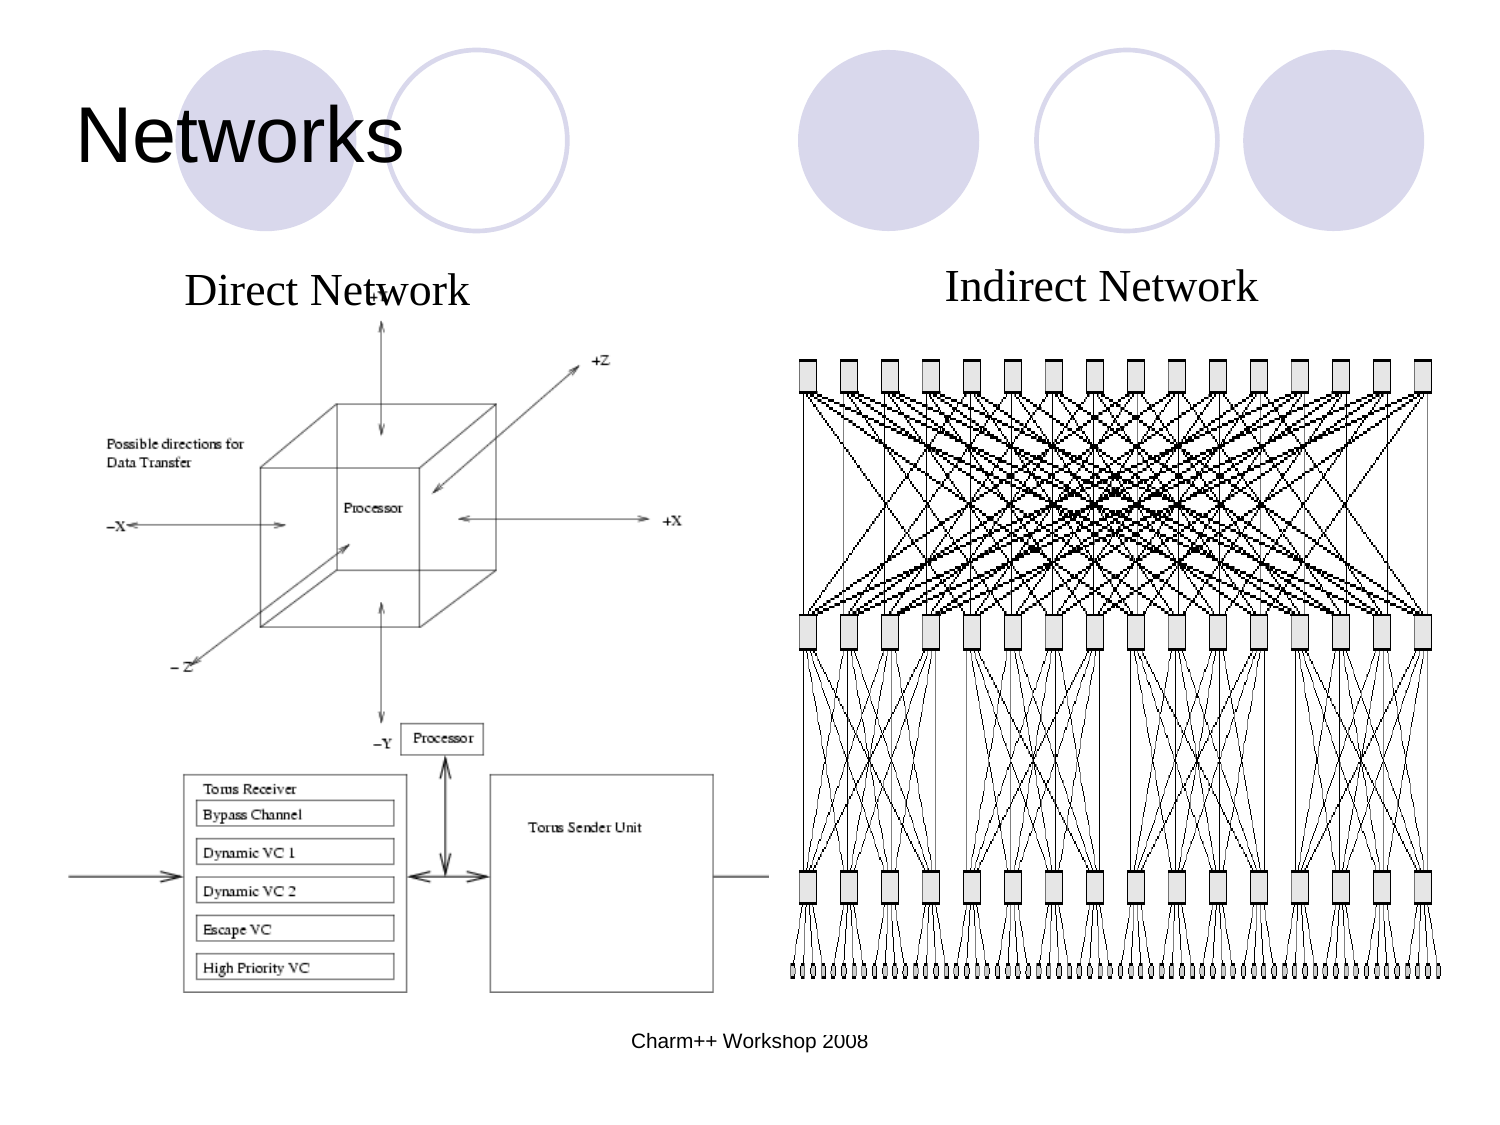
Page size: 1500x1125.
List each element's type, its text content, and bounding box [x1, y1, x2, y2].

text_box Indirect Network [944, 266, 1260, 311]
title Networks [75, 45, 1426, 233]
picture [67, 262, 1463, 1035]
text_box Direct Network [184, 271, 471, 315]
